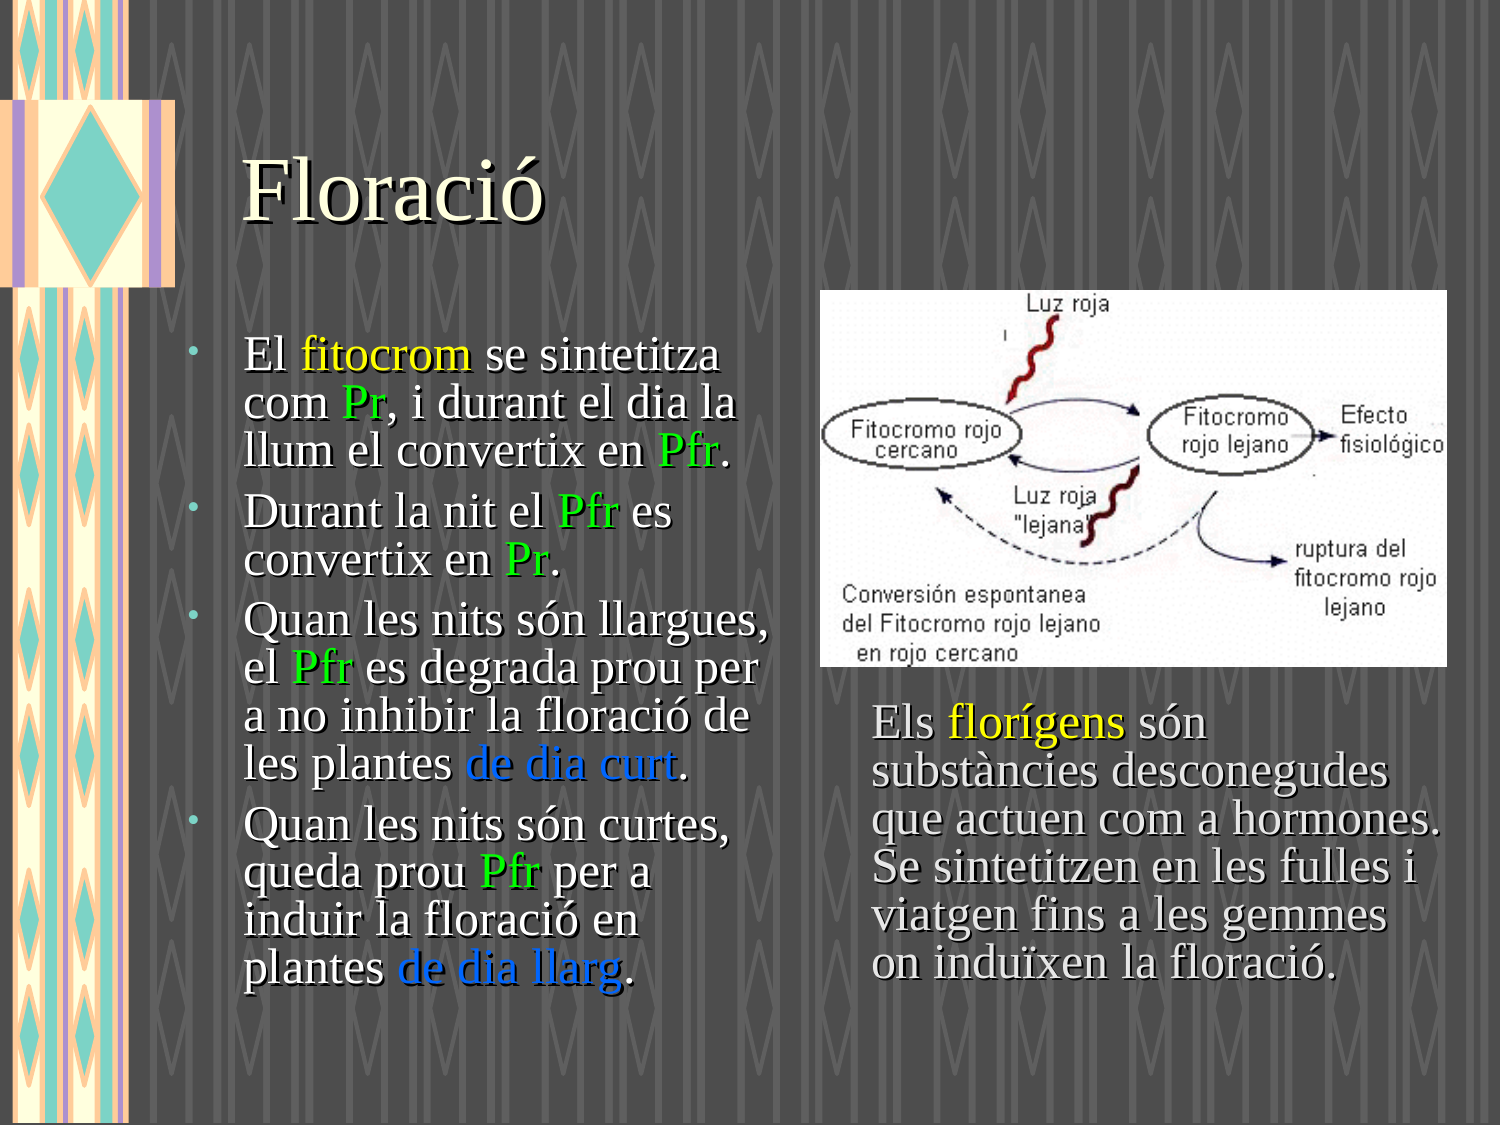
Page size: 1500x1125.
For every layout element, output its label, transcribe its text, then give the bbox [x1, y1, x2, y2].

title [209, 99, 1485, 288]
picture [820, 290, 1447, 667]
text_box Floració [225, 90, 1500, 278]
list El fitocrom se sintetitza com Pr, i durant el dia la llum el convertix en Pfr. Durant la nit el Pfr es convertix en Pr. Quan les nits són llargues, el Pfr es degrada prou per a no inhibir la floració de les plantes de dia curt. Quan les nits són curtes, queda prou Pfr per a induir la floració en plantes de dia llarg. [171, 324, 797, 1125]
text_box Els florígens són substàncies desconegudes que actuen com a hormones. Se sintetitzen en les fulles i viatgen fins a les gemmes on induïxen la floració. [856, 692, 1459, 996]
